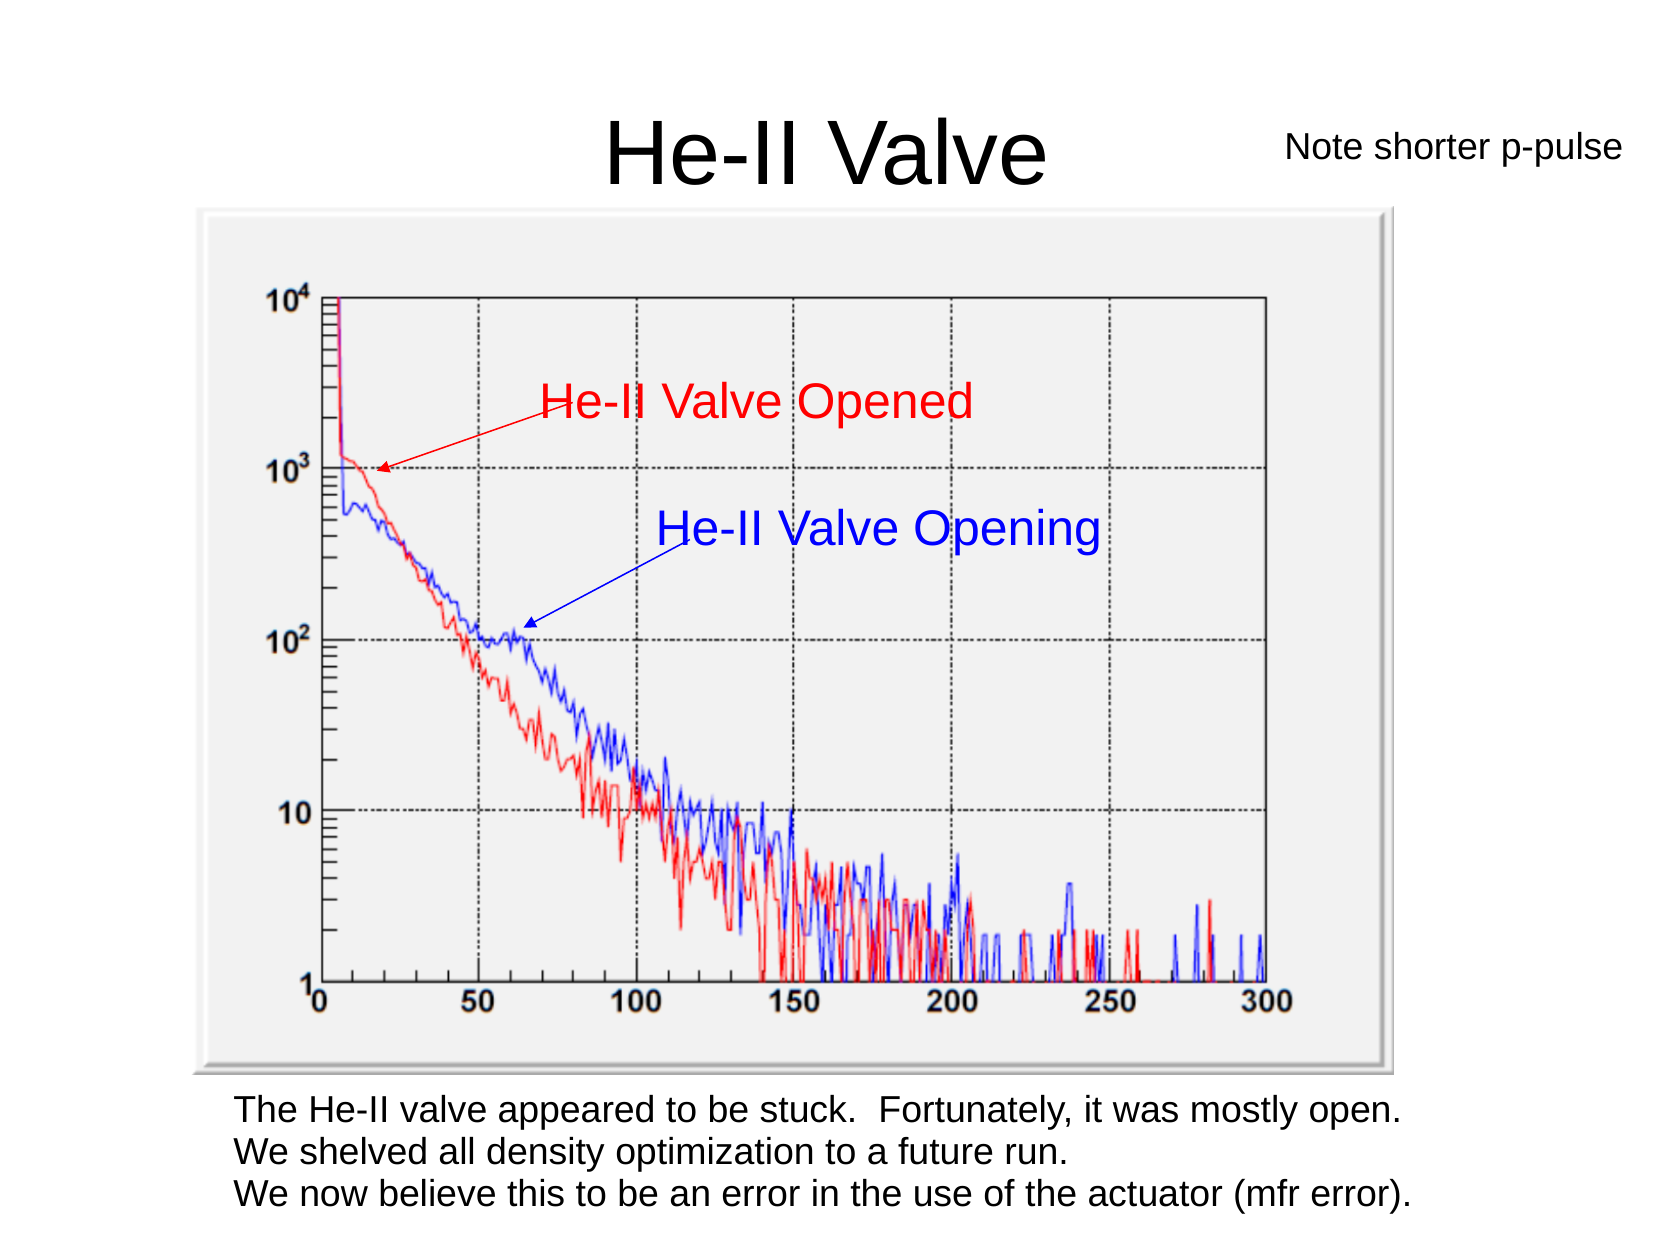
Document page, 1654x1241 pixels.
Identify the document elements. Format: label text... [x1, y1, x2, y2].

text_box The He-II valve appeared to be stuck. Fortunately, it was mostly open. We shelved all density optimization to a future run. We now believe this to be an error in the use of the actuator (mfr error). [218, 1080, 1427, 1235]
text_box Note shorter p-pulse [1269, 118, 1639, 180]
picture [191, 206, 1394, 1075]
title He-II Valve [82, 49, 1571, 257]
text_box He-II Valve Opened [524, 366, 990, 437]
text_box He-II Valve Opening [640, 493, 1118, 565]
